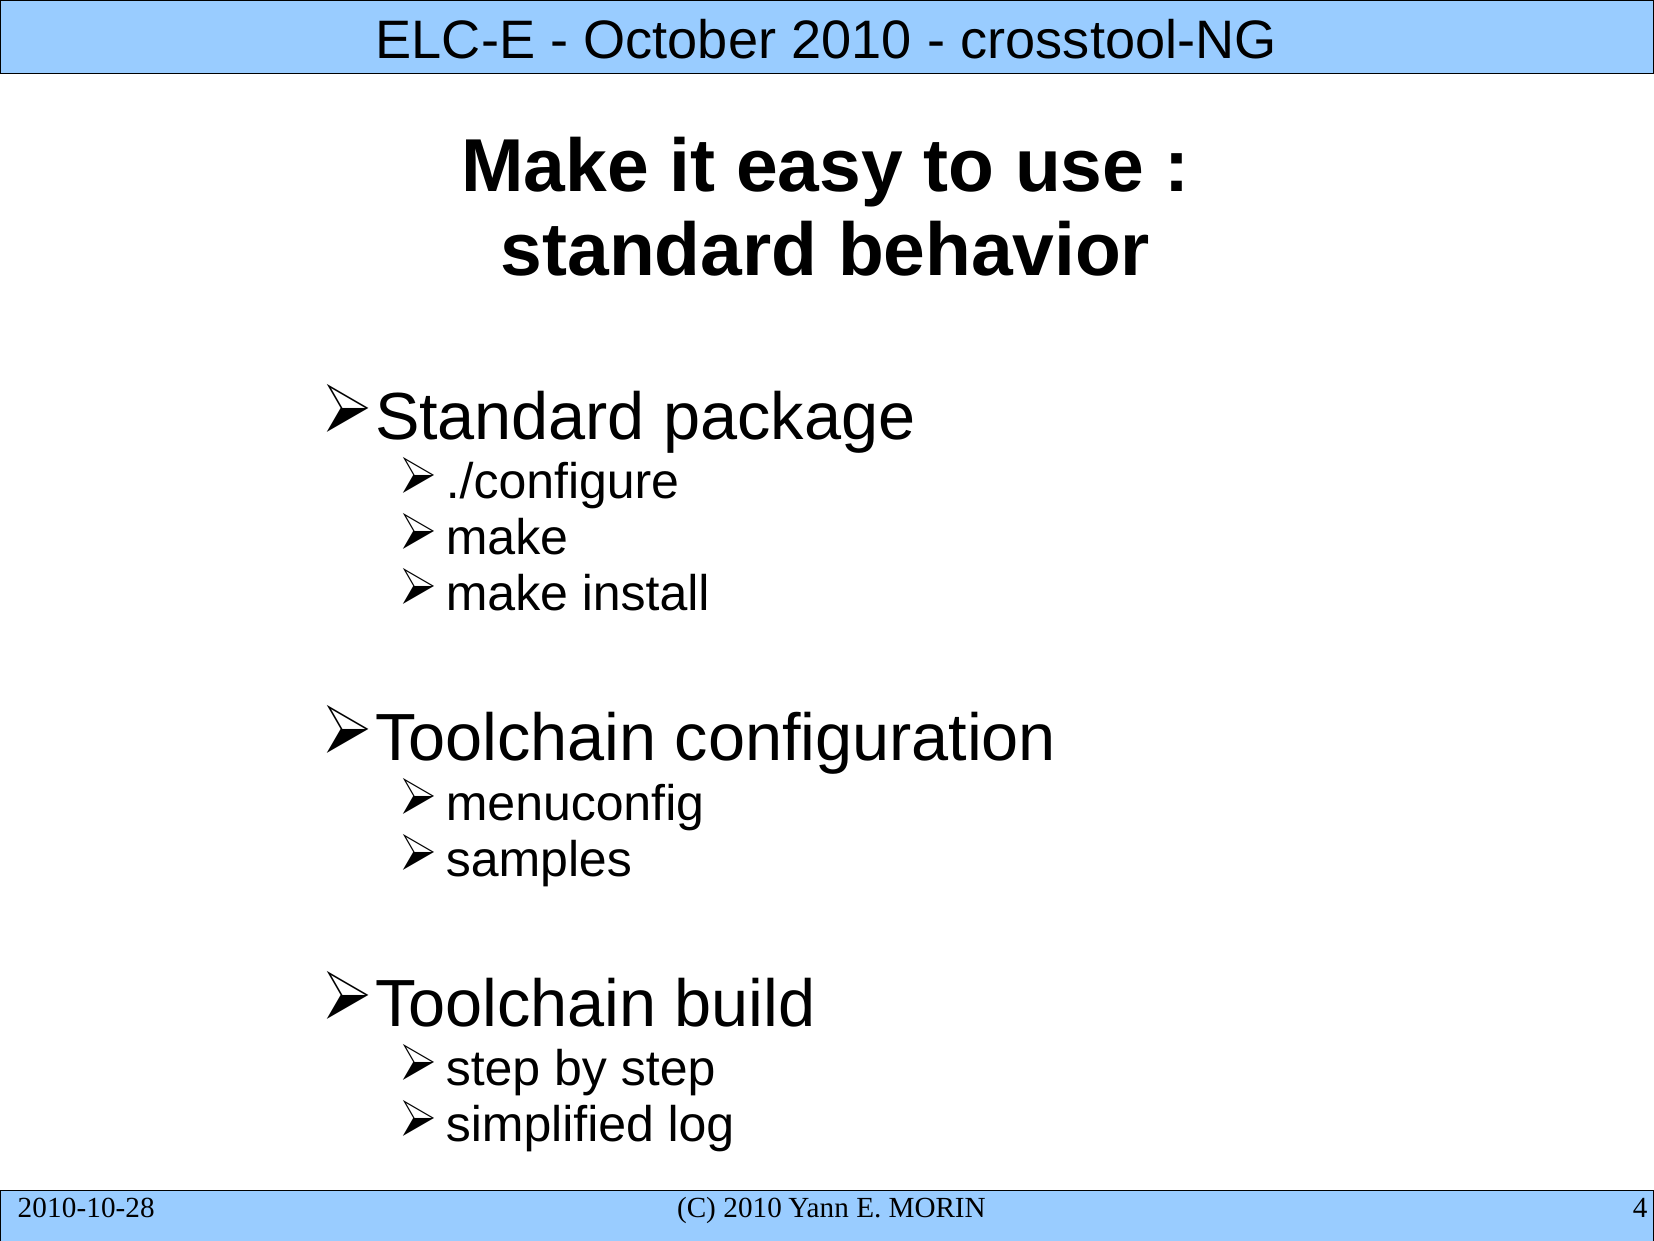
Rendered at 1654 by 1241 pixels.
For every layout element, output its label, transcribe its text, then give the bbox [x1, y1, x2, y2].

list Standard package ./configure make make install Toolchain configuration menuconfig samples Toolchain build step by step simplified log [304, 378, 1430, 1153]
title ELC-E - October 2010 - crosstool-NG [82, 0, 1571, 79]
list Make it easy to use : standard behavior [167, 123, 1467, 292]
